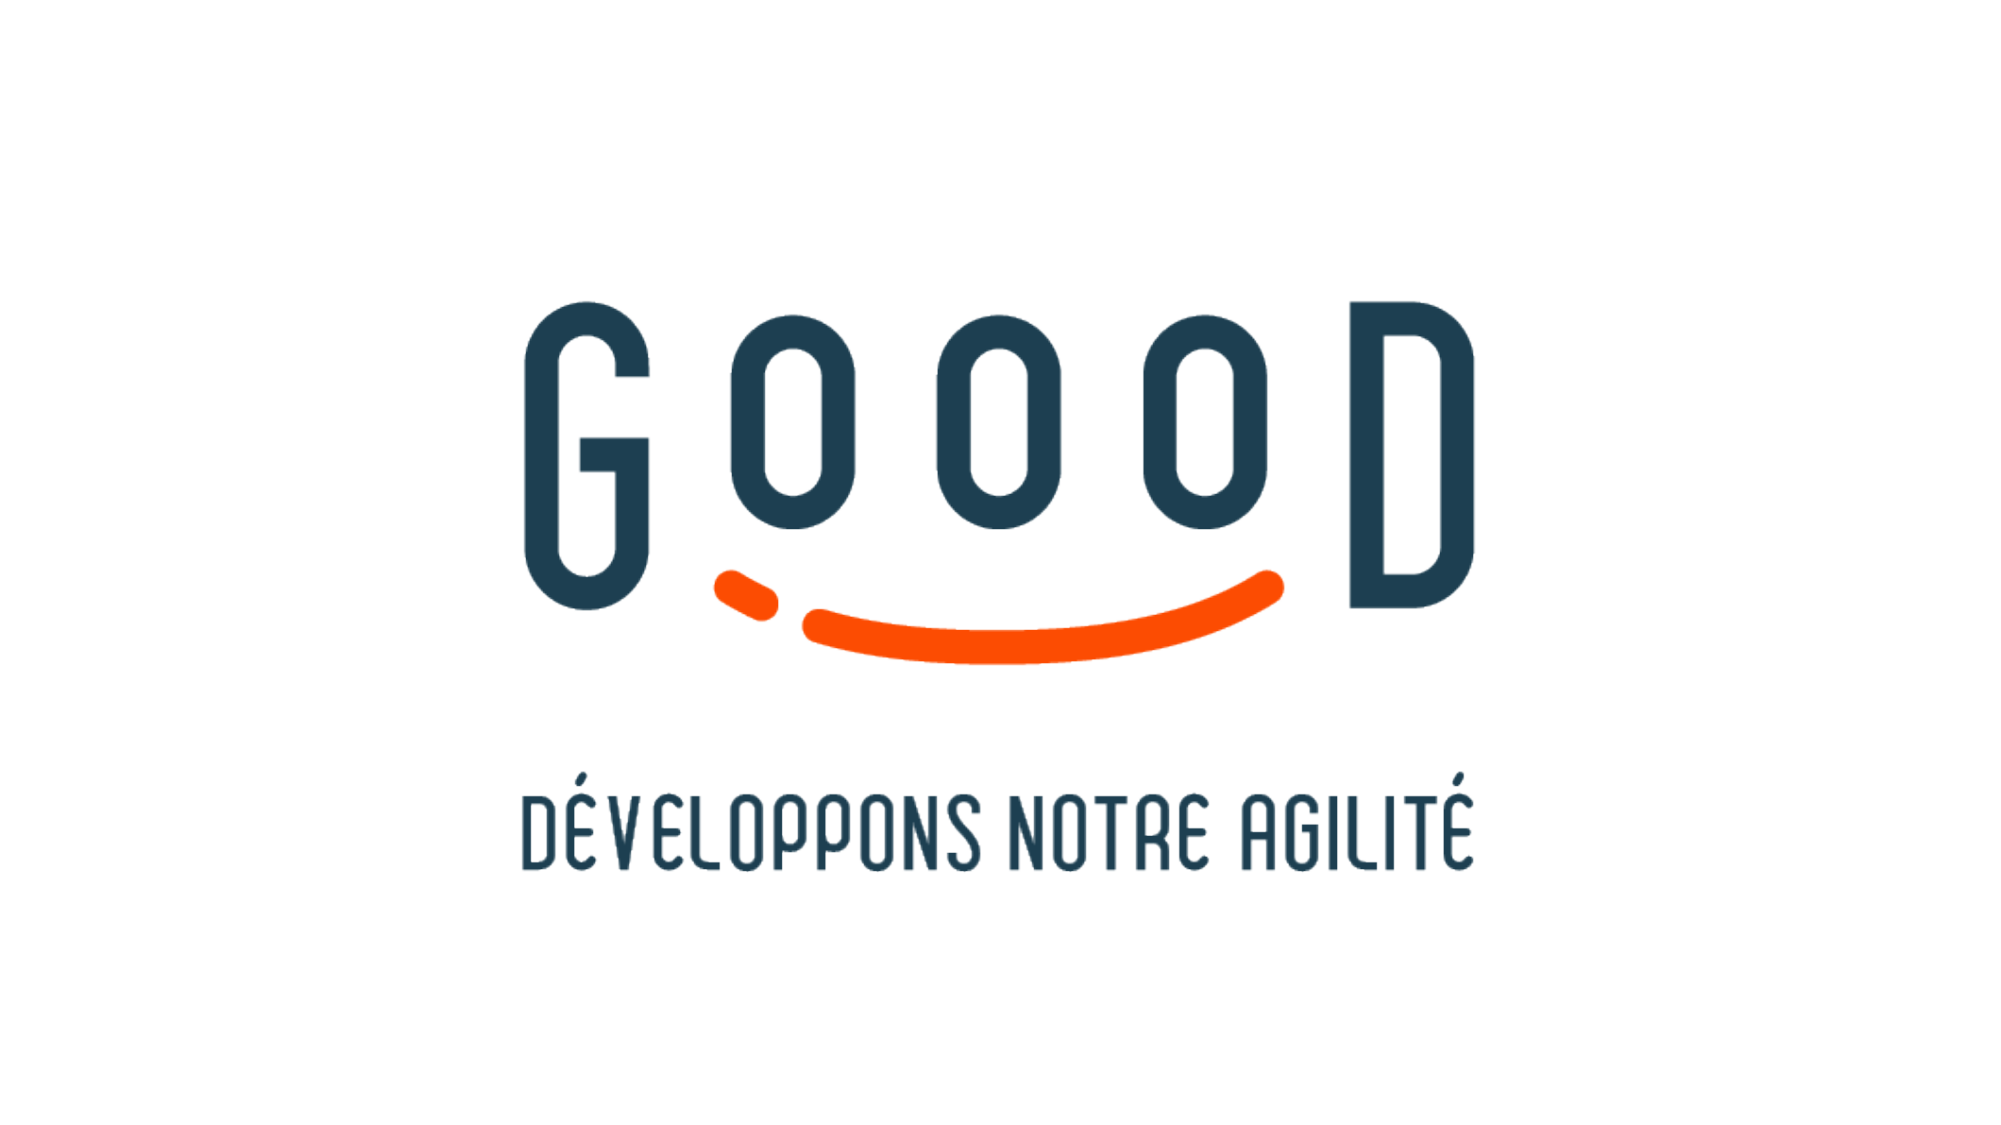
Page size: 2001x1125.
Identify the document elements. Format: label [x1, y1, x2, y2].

picture [205, 0, 1795, 1125]
